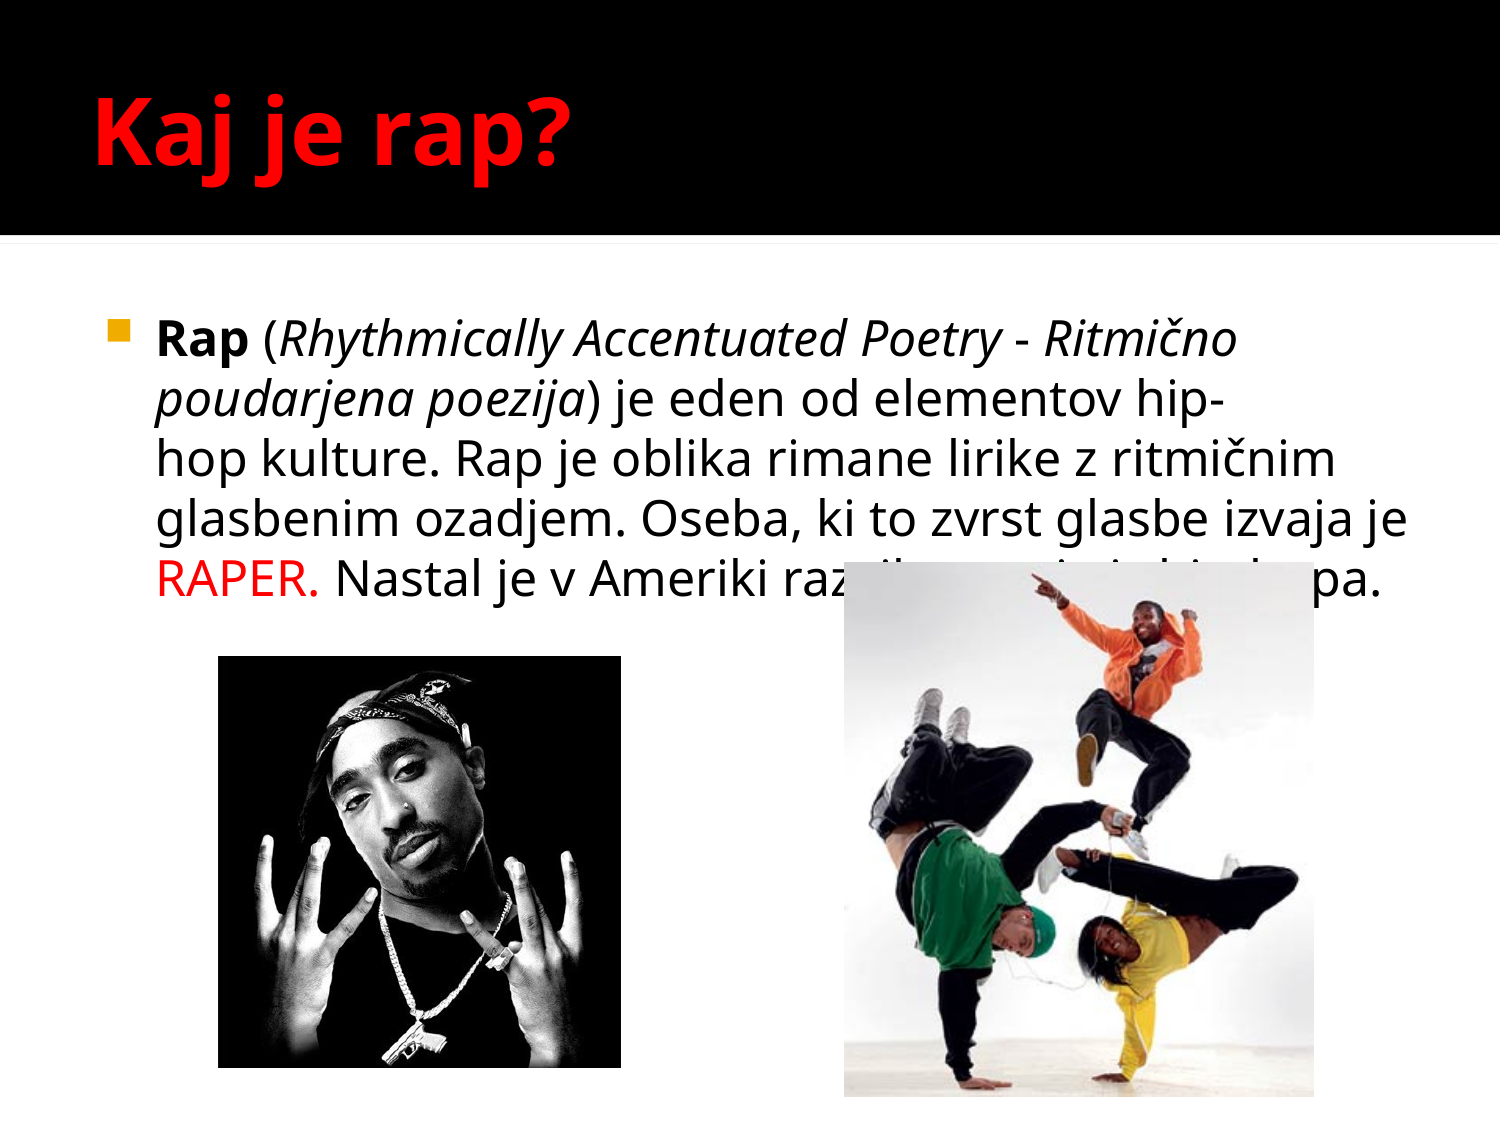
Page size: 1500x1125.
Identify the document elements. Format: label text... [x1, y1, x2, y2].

list Rap (Rhythmically Accentuated Poetry - Ritmično poudarjena poezija) je eden od elementov hip-hop kulture. Rap je oblika rimane lirike z ritmičnim glasbenim ozadjem. Oseba, ki to zvrst glasbe izvaja je RAPER. Nastal je v Ameriki razvil pa se je iz hip-hopa. [75, 291, 1425, 1050]
picture [844, 562, 1314, 1097]
title Kaj je rap? [75, 25, 1425, 231]
picture [218, 656, 621, 1068]
